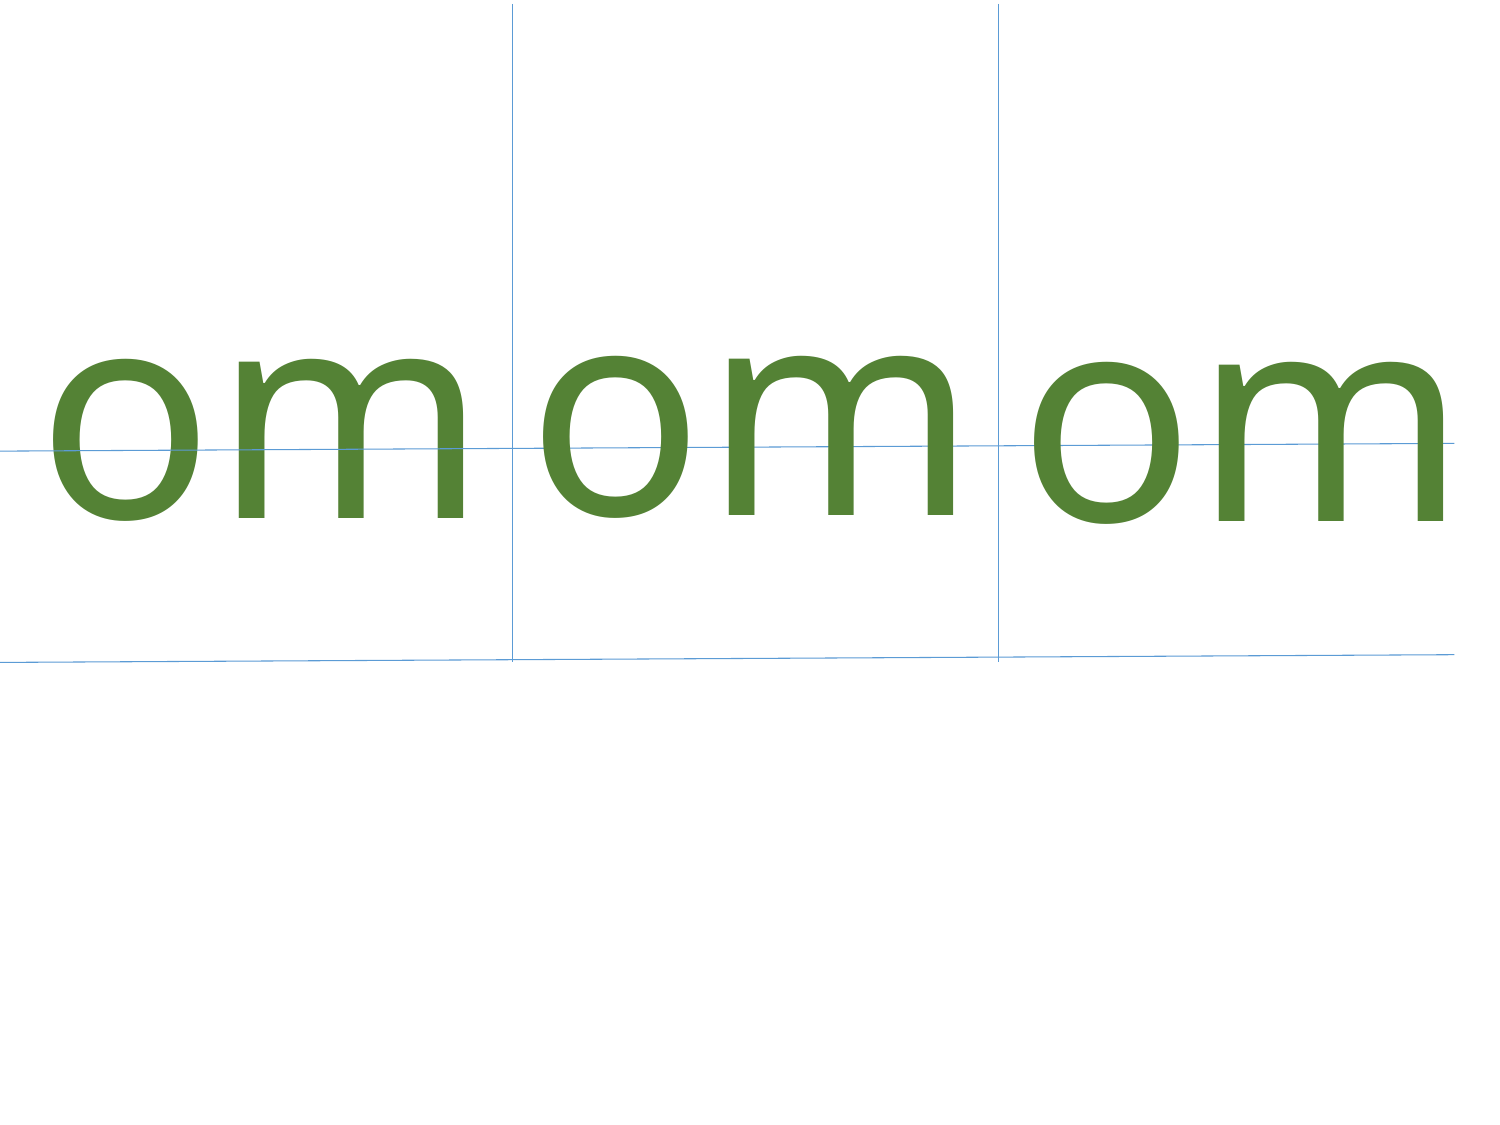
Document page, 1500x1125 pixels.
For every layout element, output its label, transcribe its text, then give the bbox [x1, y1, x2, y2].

text_box om [23, 449, 512, 585]
text_box om [364, 380, 438, 448]
text_box om [513, 216, 1098, 581]
text_box om [80, 451, 171, 500]
text_box om [264, 380, 338, 449]
text_box om [513, 581, 608, 585]
text_box om [80, 380, 171, 450]
text_box om [23, 220, 512, 450]
text_box om [1003, 222, 1500, 587]
